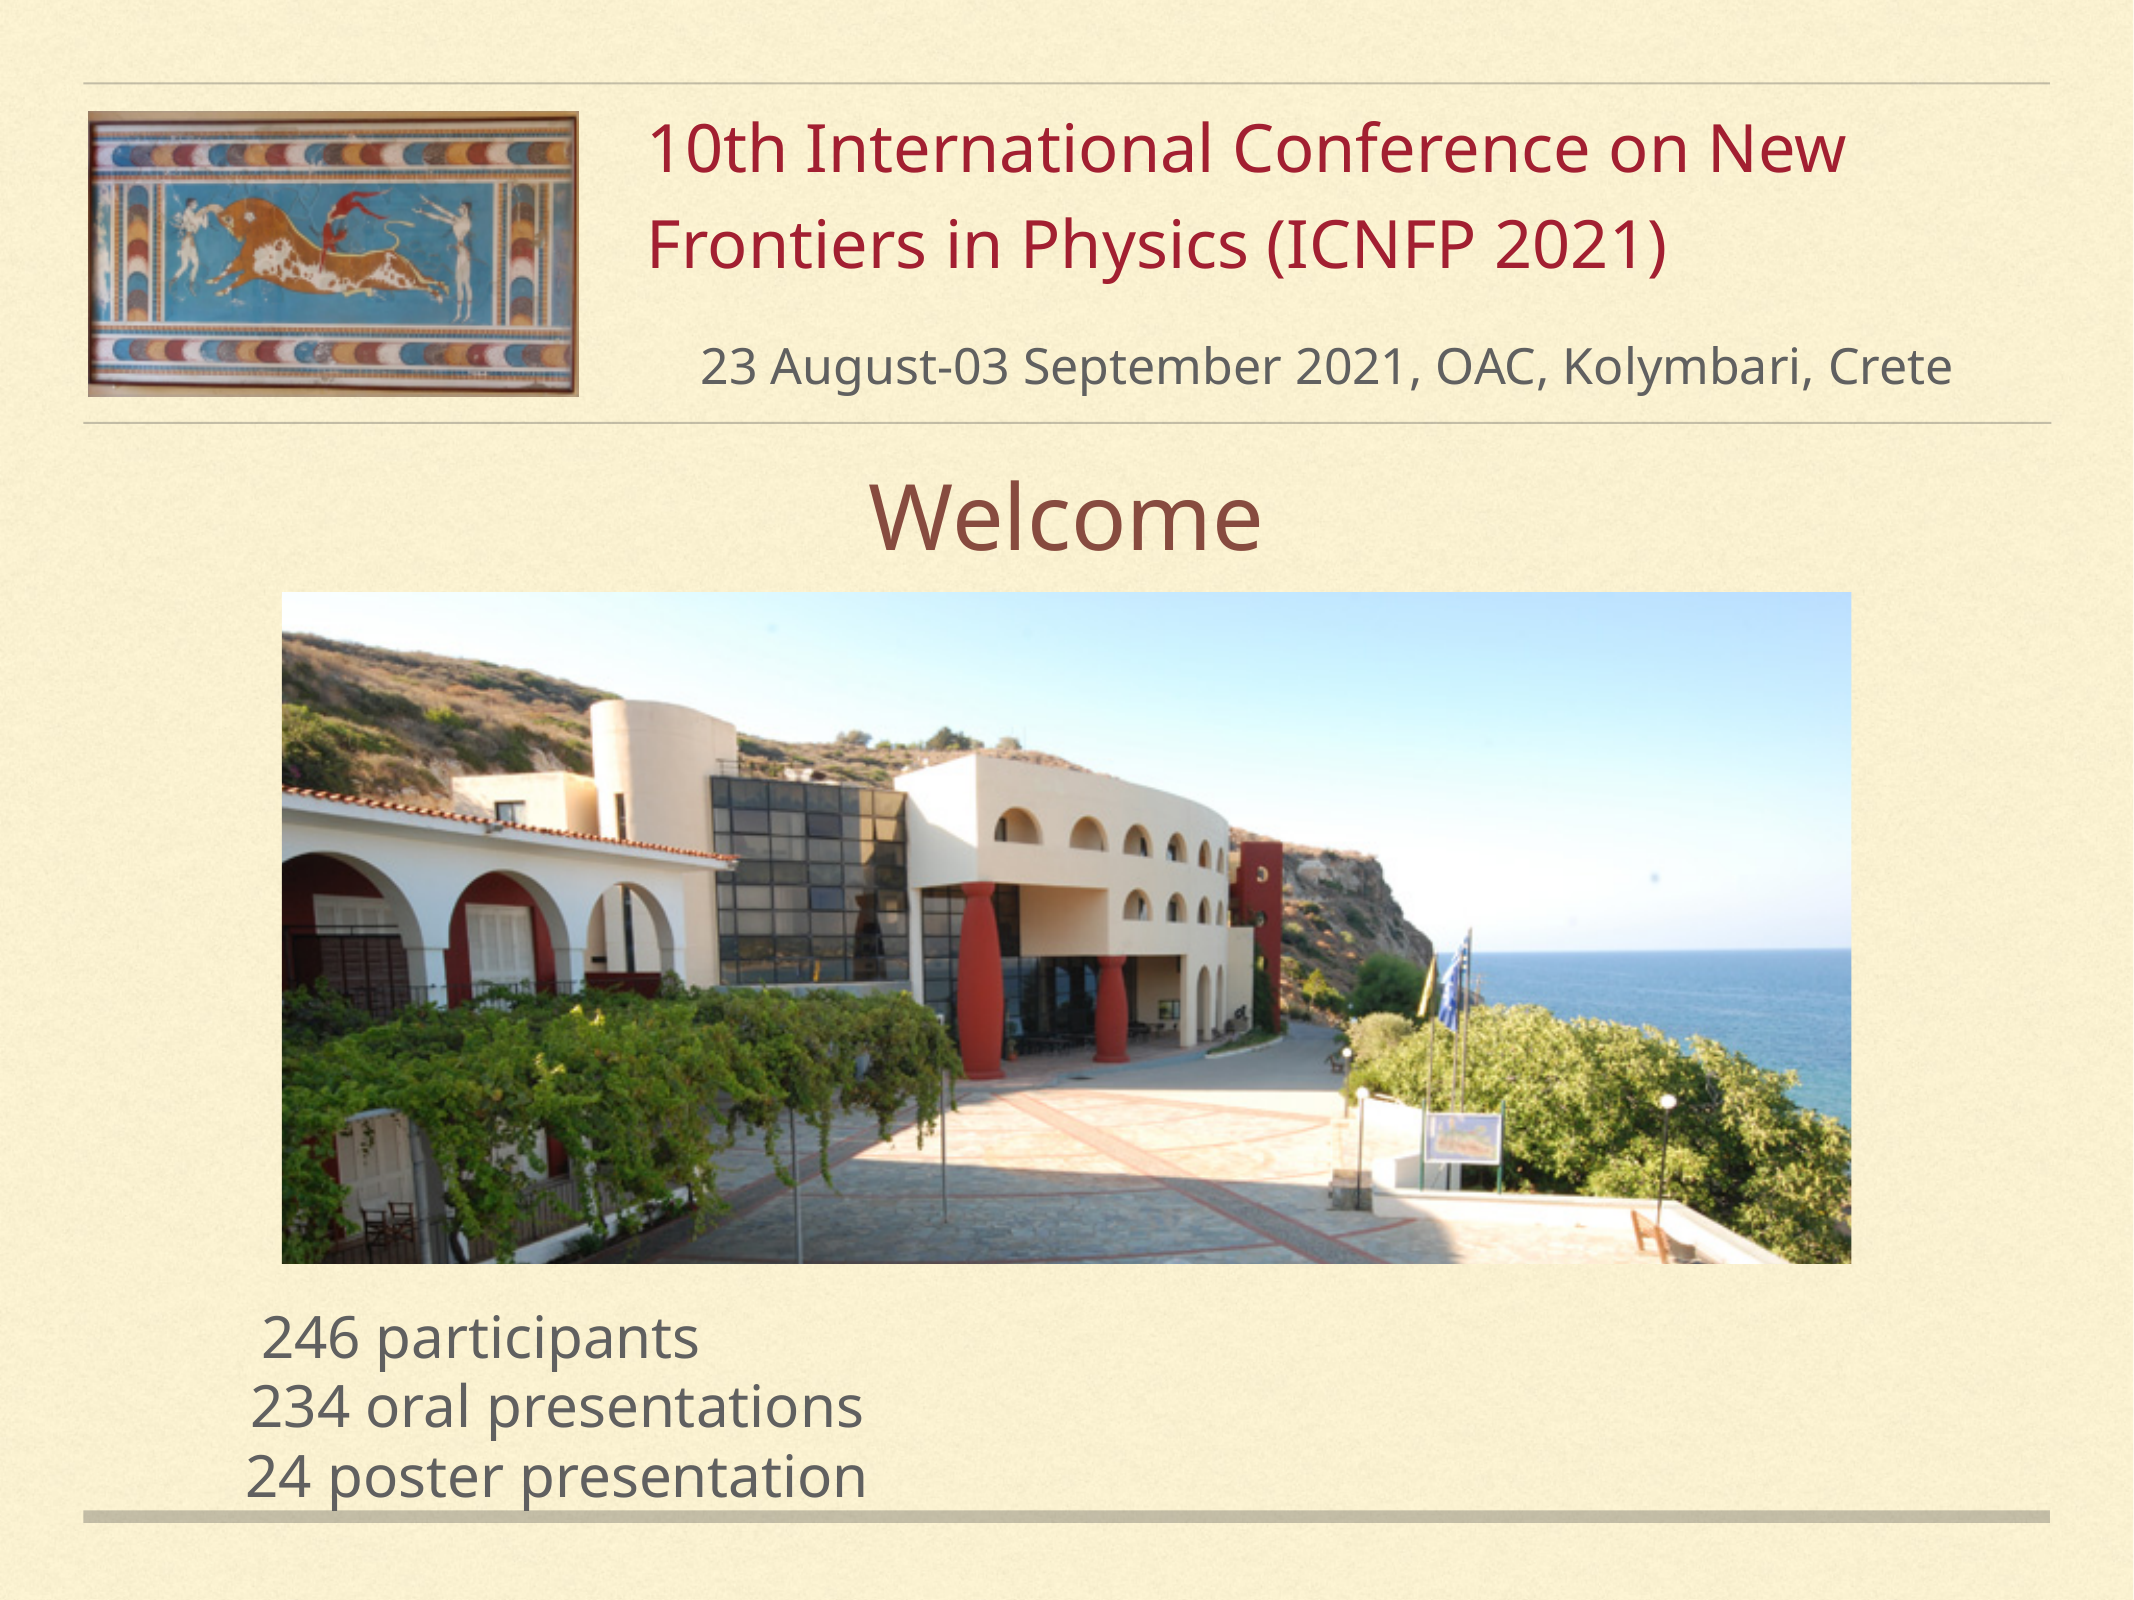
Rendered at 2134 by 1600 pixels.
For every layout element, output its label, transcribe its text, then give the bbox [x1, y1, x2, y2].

text_box 23 August-03 September 2021, OAC, Kolymbari, Crete [520, 326, 2134, 403]
title 10th International Conference on New Frontiers in Physics (ICNFP 2021) [638, 66, 2130, 305]
text_box 246 participants 234 oral presentations 24 poster presentation [84, 1291, 878, 1518]
picture [0, 0, 2134, 1600]
text_box Welcome [313, 450, 1820, 578]
